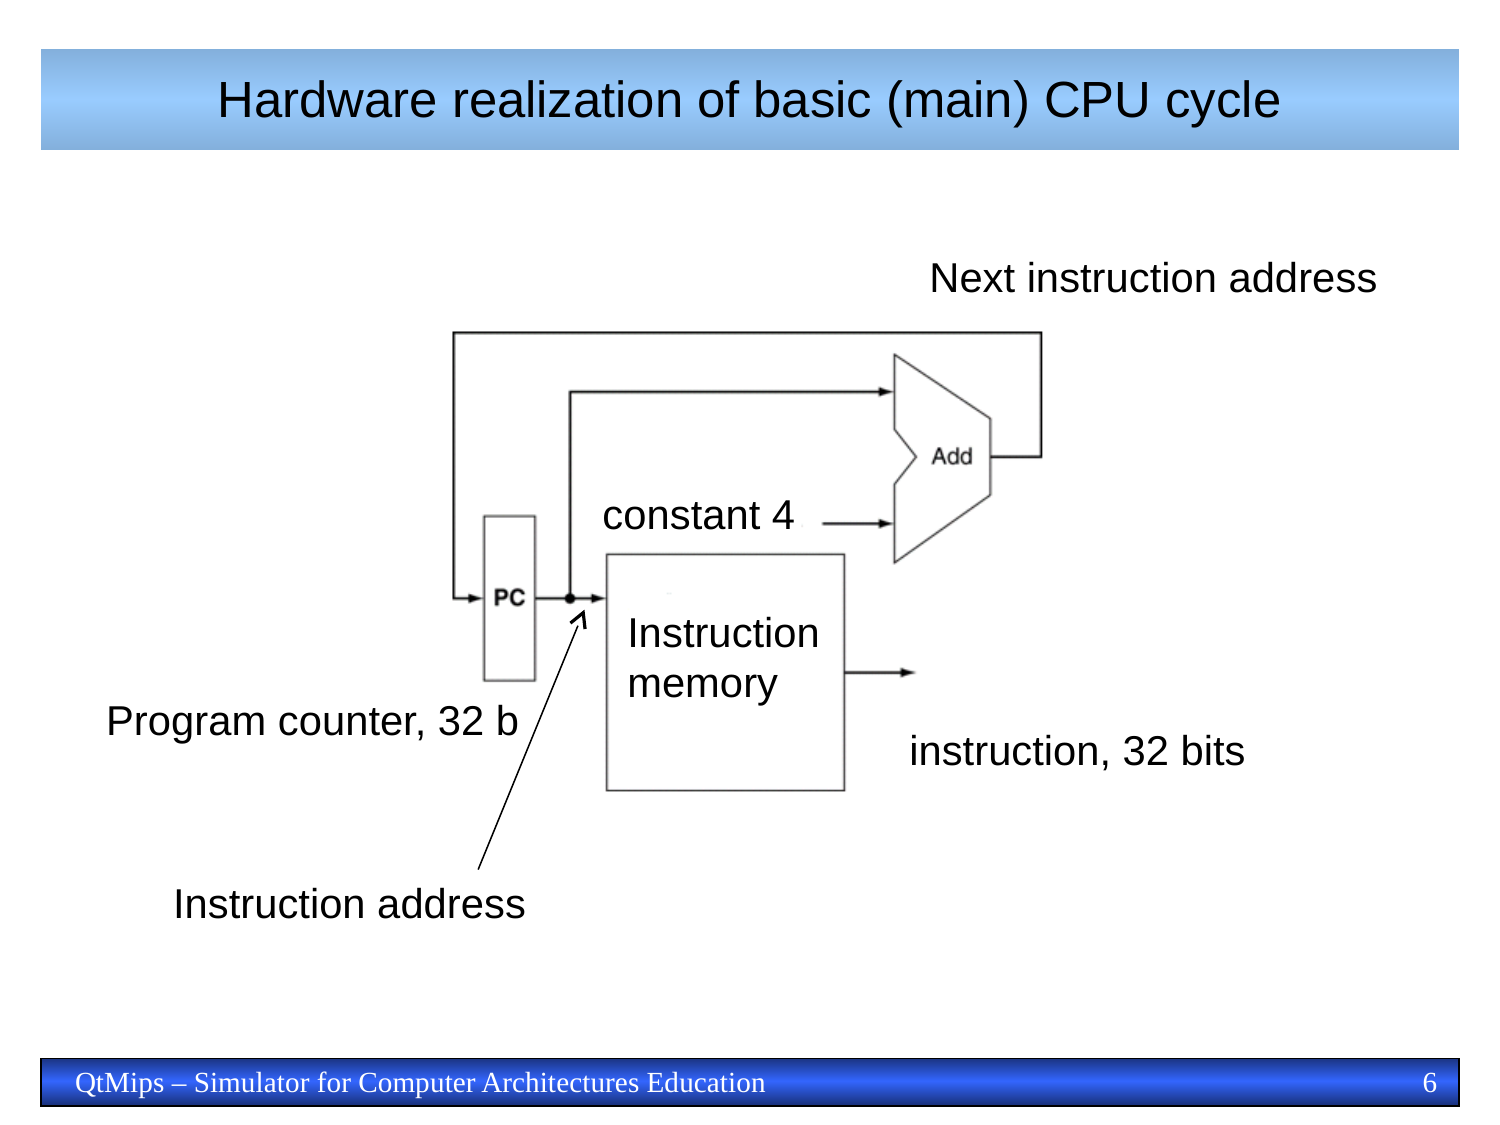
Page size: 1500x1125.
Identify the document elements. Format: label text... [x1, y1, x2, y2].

text_box Program counter, 32 b [528, 699, 550, 752]
text_box instruction, 32 bits [879, 716, 1388, 782]
text_box Next instruction address [899, 243, 1393, 309]
text_box Instruction memory [612, 597, 838, 714]
text_box Instruction address [88, 869, 597, 936]
text_box constant 4 [572, 479, 845, 546]
picture [434, 752, 525, 812]
title Hardware realization of basic (main) CPU cycle [41, 49, 1459, 150]
picture [434, 313, 1066, 812]
text_box Program counter, 32 b [76, 685, 550, 752]
